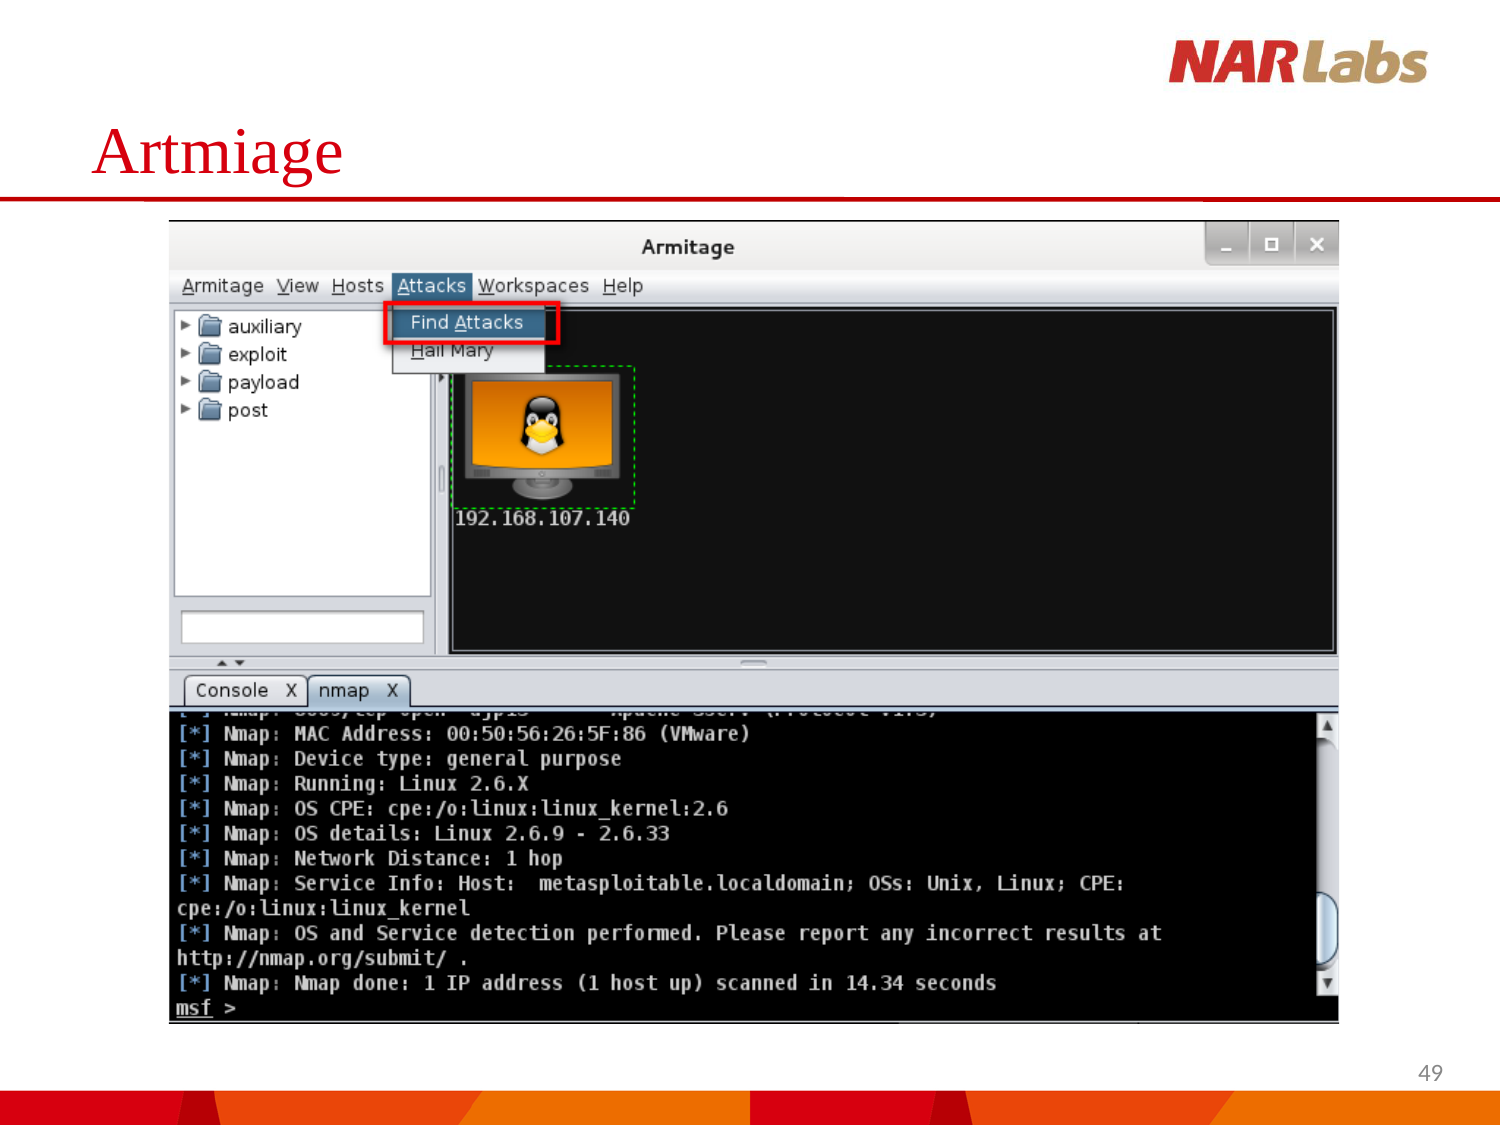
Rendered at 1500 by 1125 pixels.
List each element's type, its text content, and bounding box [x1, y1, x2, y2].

text_box 46 [1414, 1056, 1448, 1090]
title Artmiage [89, 107, 1411, 189]
text_box [169, 220, 1339, 1023]
